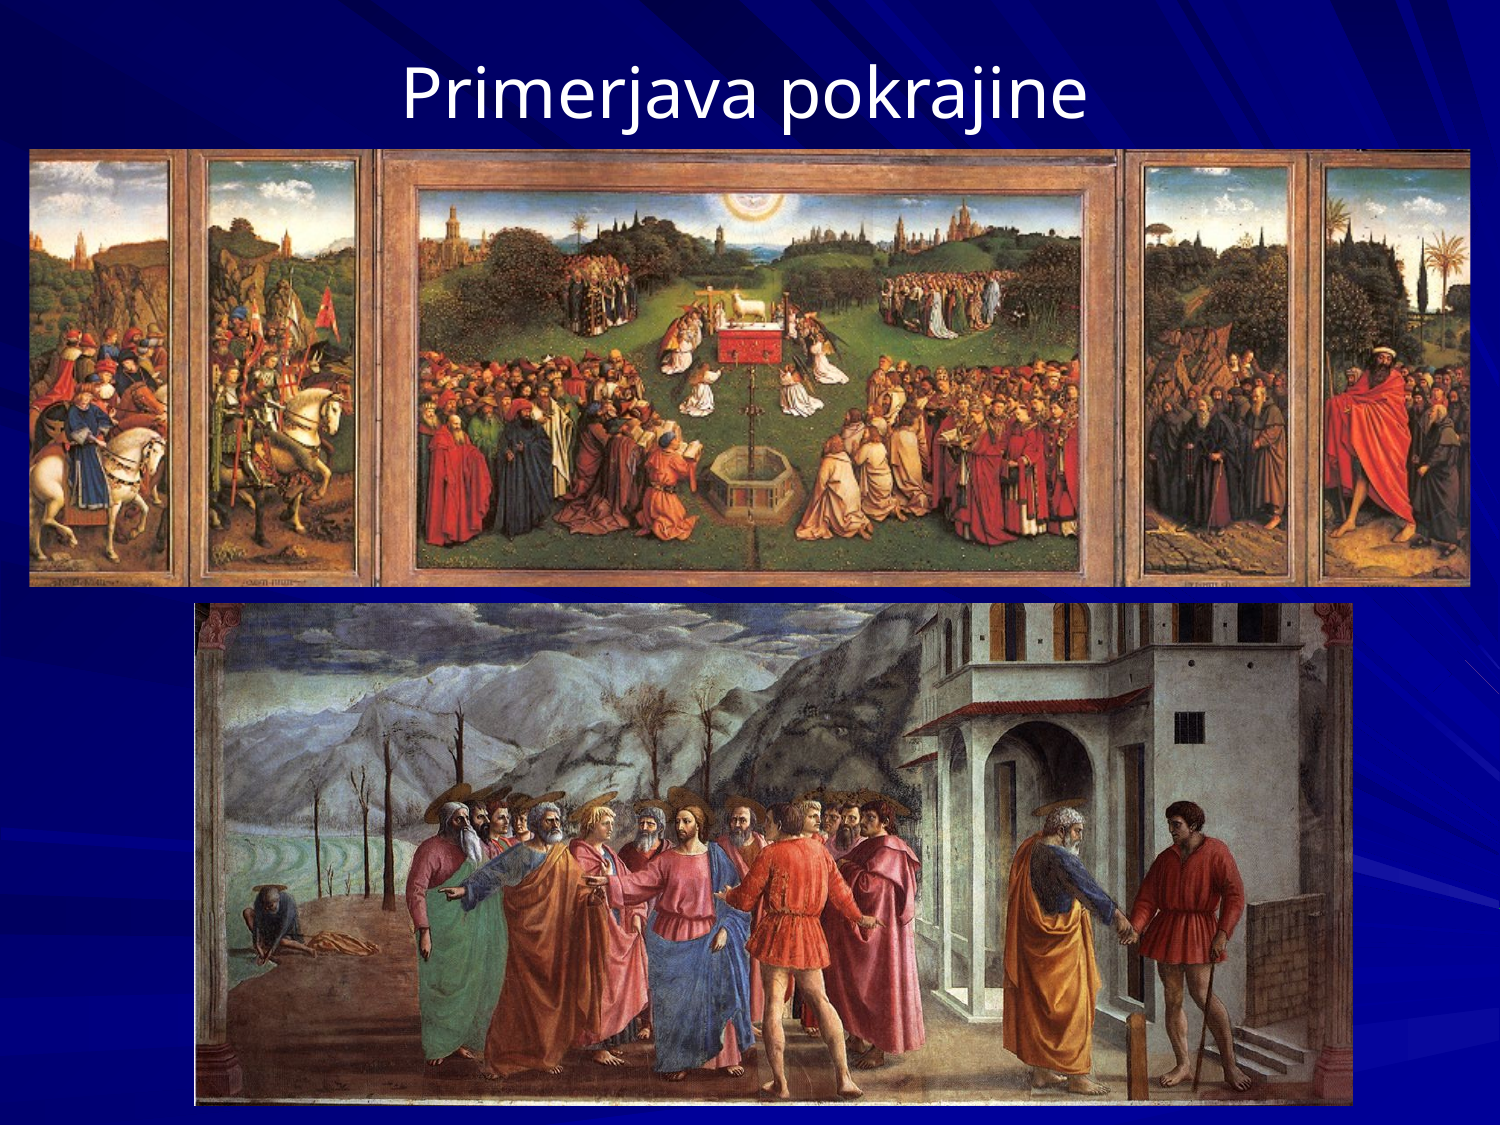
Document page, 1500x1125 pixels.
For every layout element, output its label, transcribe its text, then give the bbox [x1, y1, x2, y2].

picture [194, 603, 1353, 1106]
picture [29, 149, 1471, 587]
title Primerjava pokrajine [218, 7, 1274, 149]
